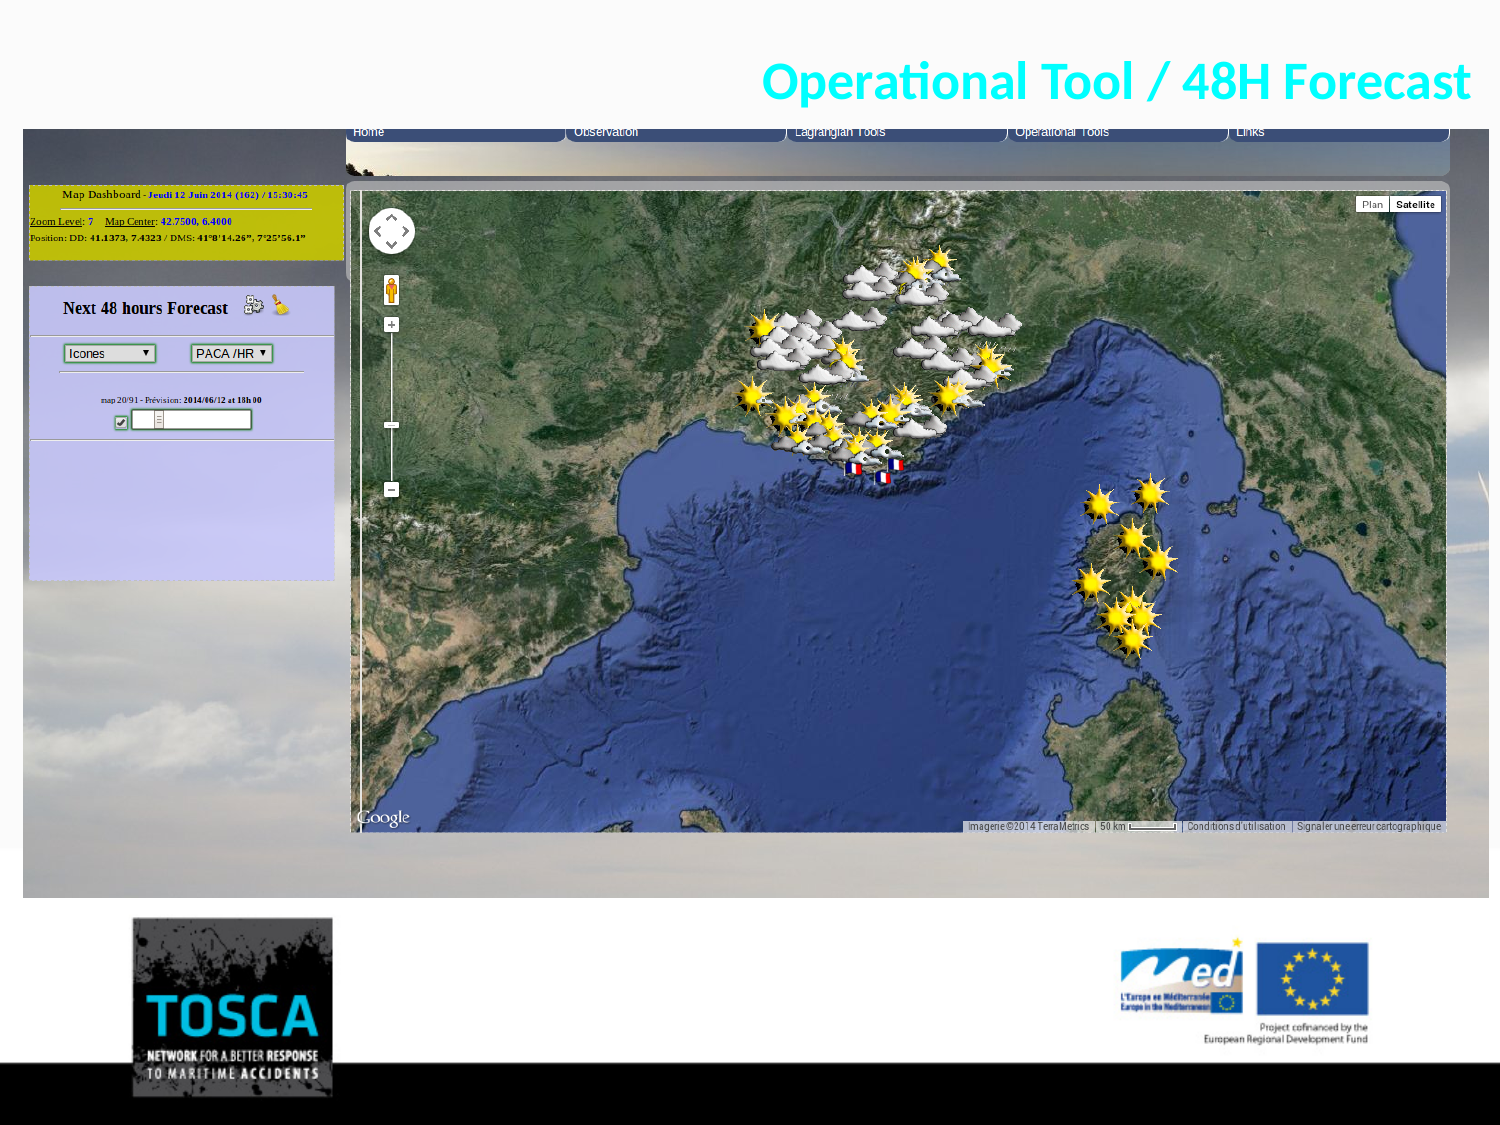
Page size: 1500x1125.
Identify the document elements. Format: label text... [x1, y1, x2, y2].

title Operational Tool / 48H Forecast [460, 13, 1489, 129]
picture [0, 0, 1500, 1125]
